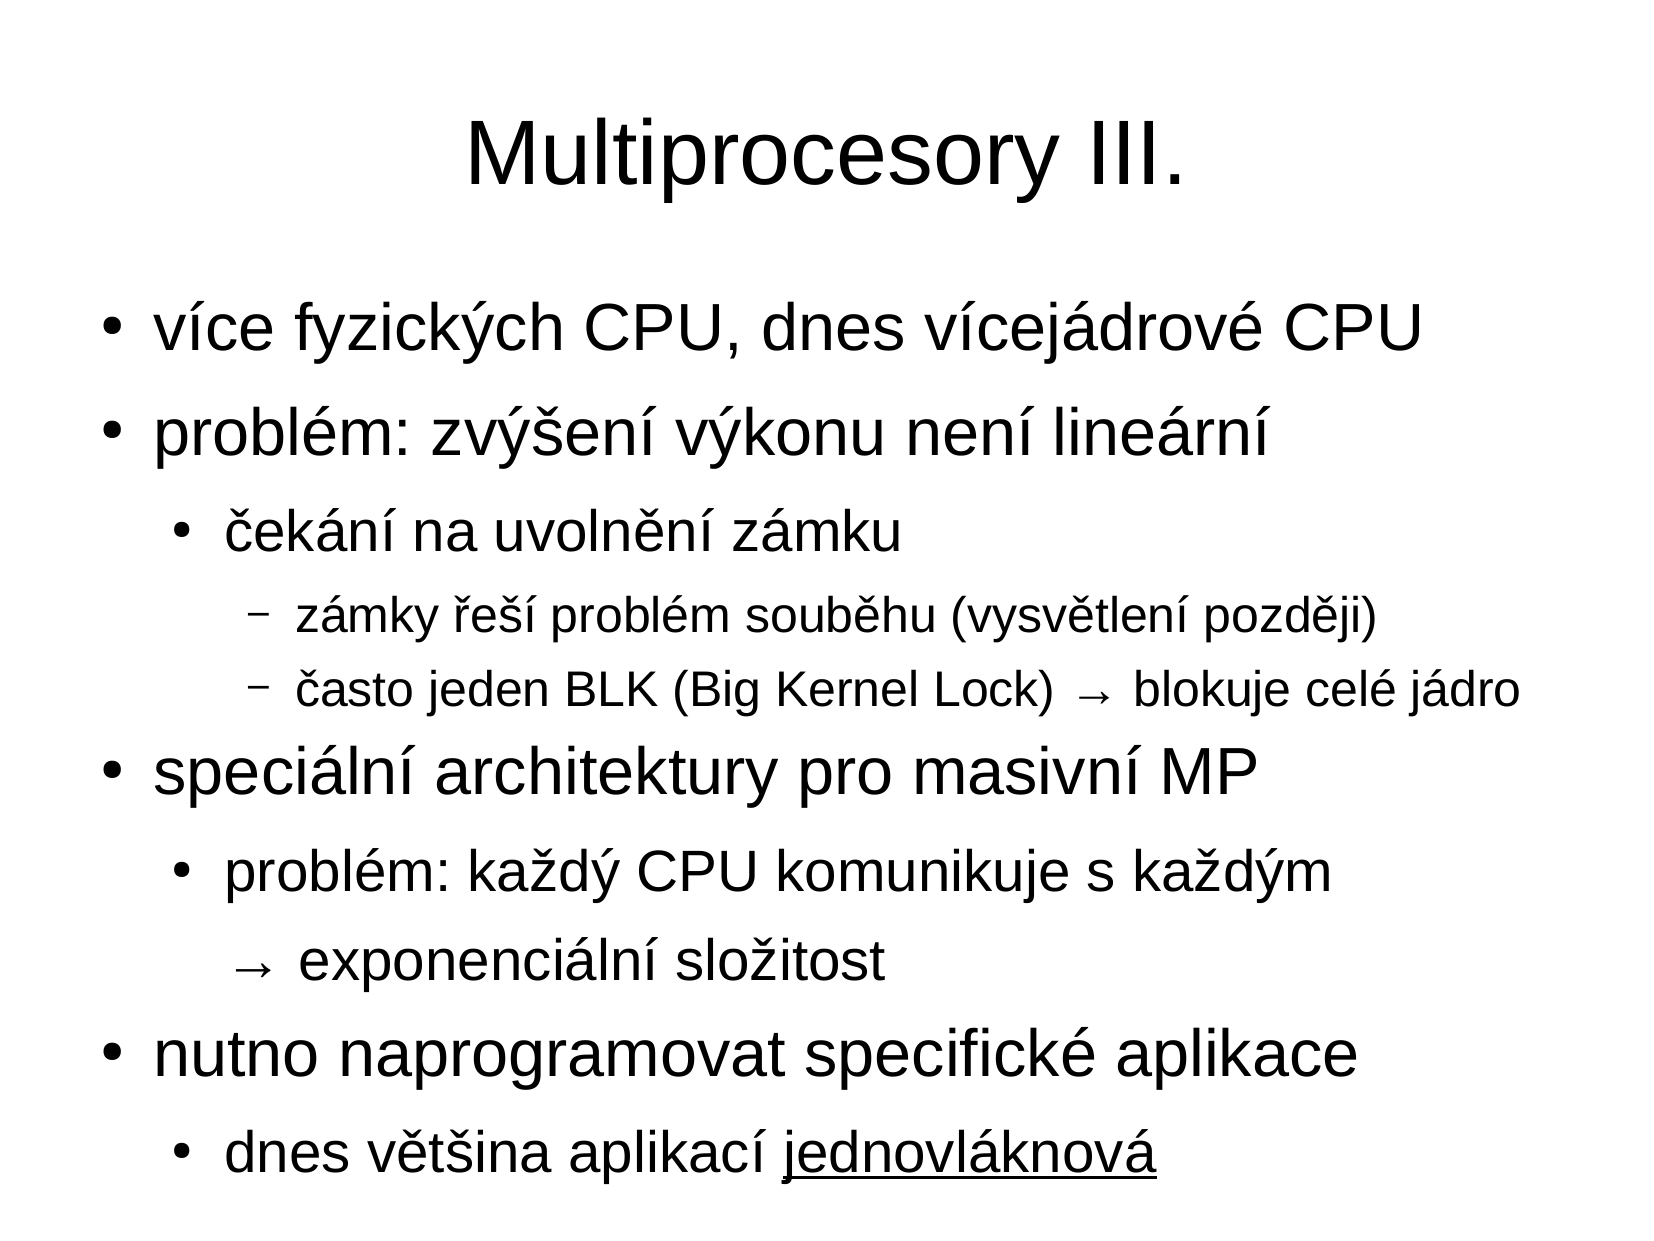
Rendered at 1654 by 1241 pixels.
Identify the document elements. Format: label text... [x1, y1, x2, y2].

list více fyzických CPU, dnes vícejádrové CPU problém: zvýšení výkonu není lineární čekání na uvolnění zámku zámky řeší problém souběhu (vysvětlení později) často jeden BLK (Big Kernel Lock) → blokuje celé jádro speciální architektury pro masivní MP problém: každý CPU komunikuje s každým → exponenciální složitost nutno naprogramovat specifické aplikace dnes většina aplikací jednovláknová [82, 290, 1571, 1185]
title Multiprocesory III. [82, 56, 1571, 250]
